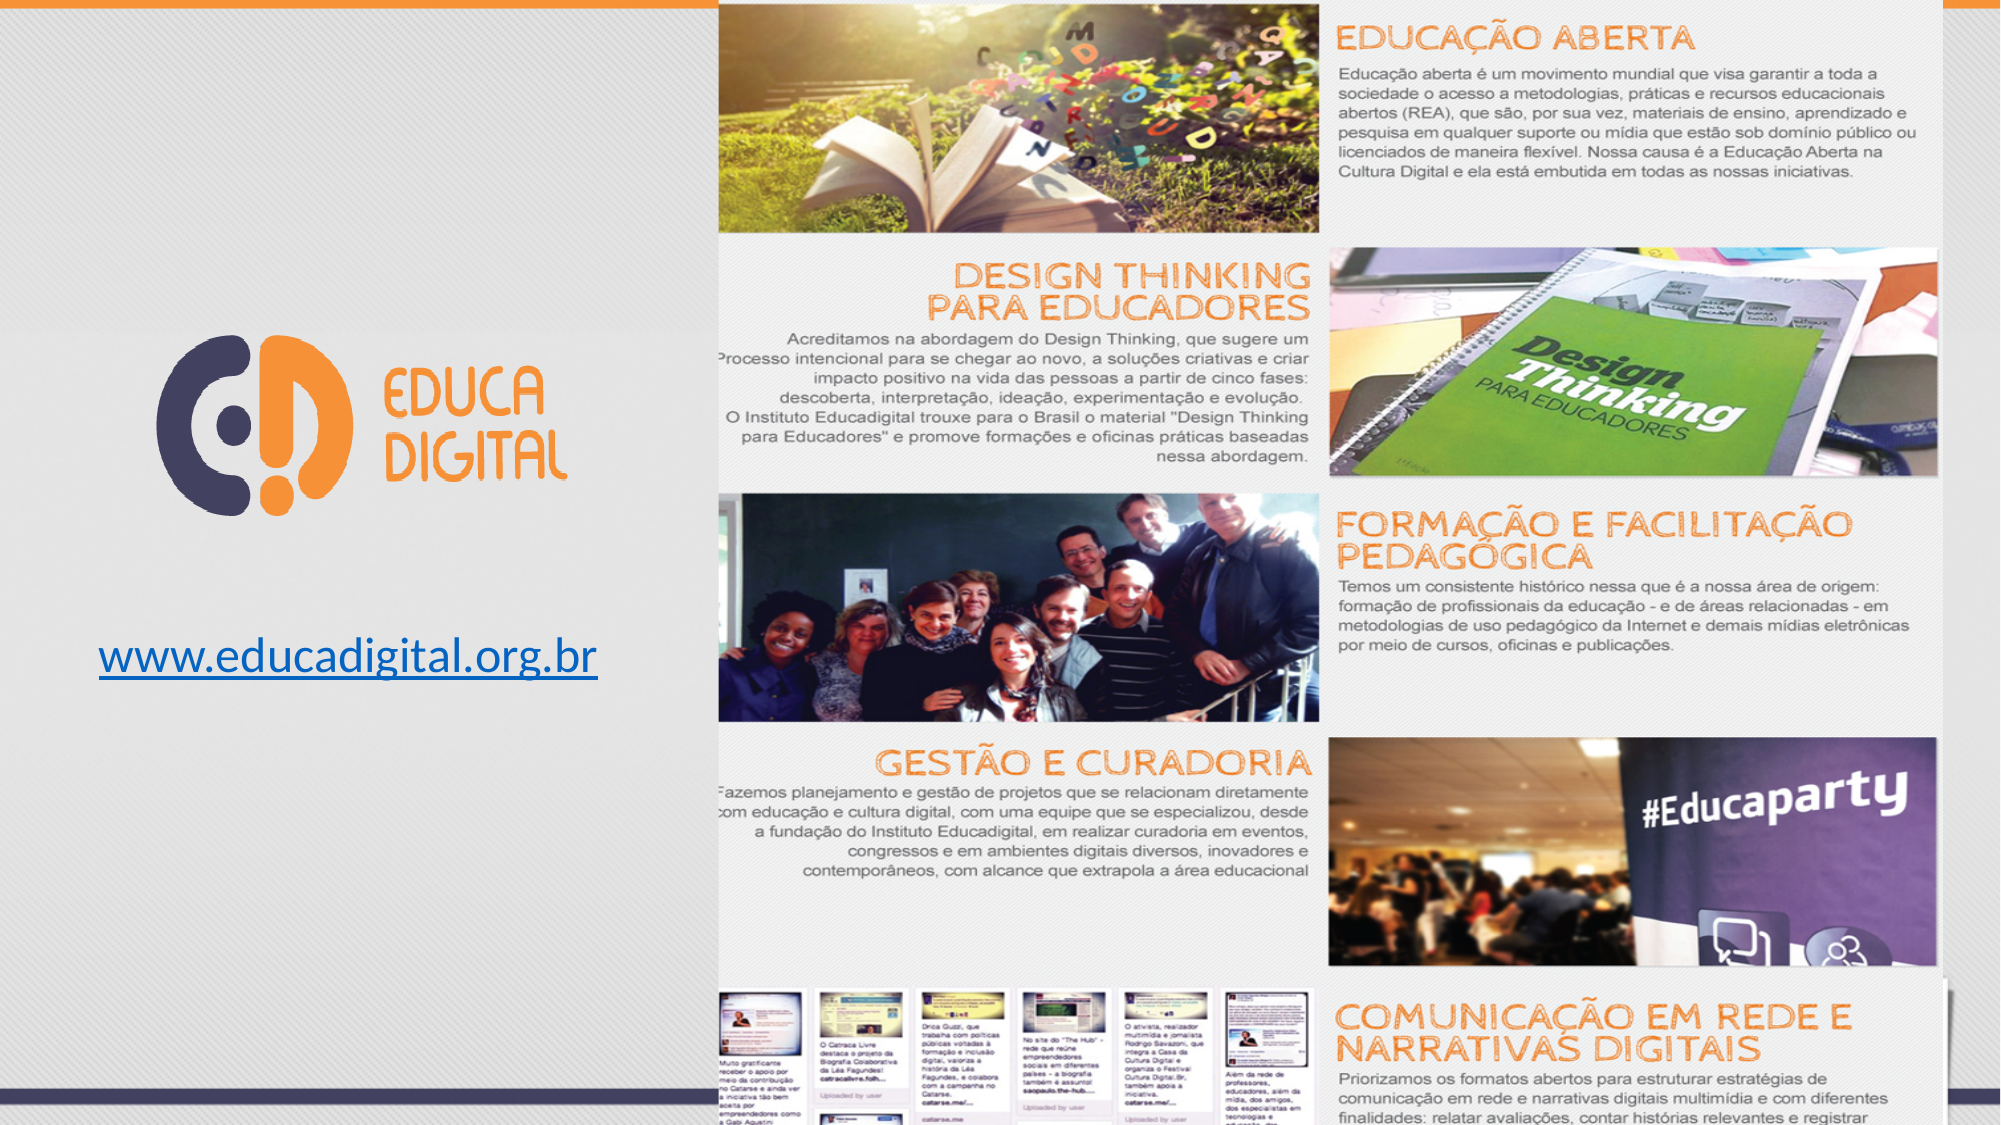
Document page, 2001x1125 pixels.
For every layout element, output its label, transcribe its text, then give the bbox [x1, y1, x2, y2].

picture [0, 0, 2001, 1125]
text_box www.educadigital.org.br [84, 615, 728, 691]
